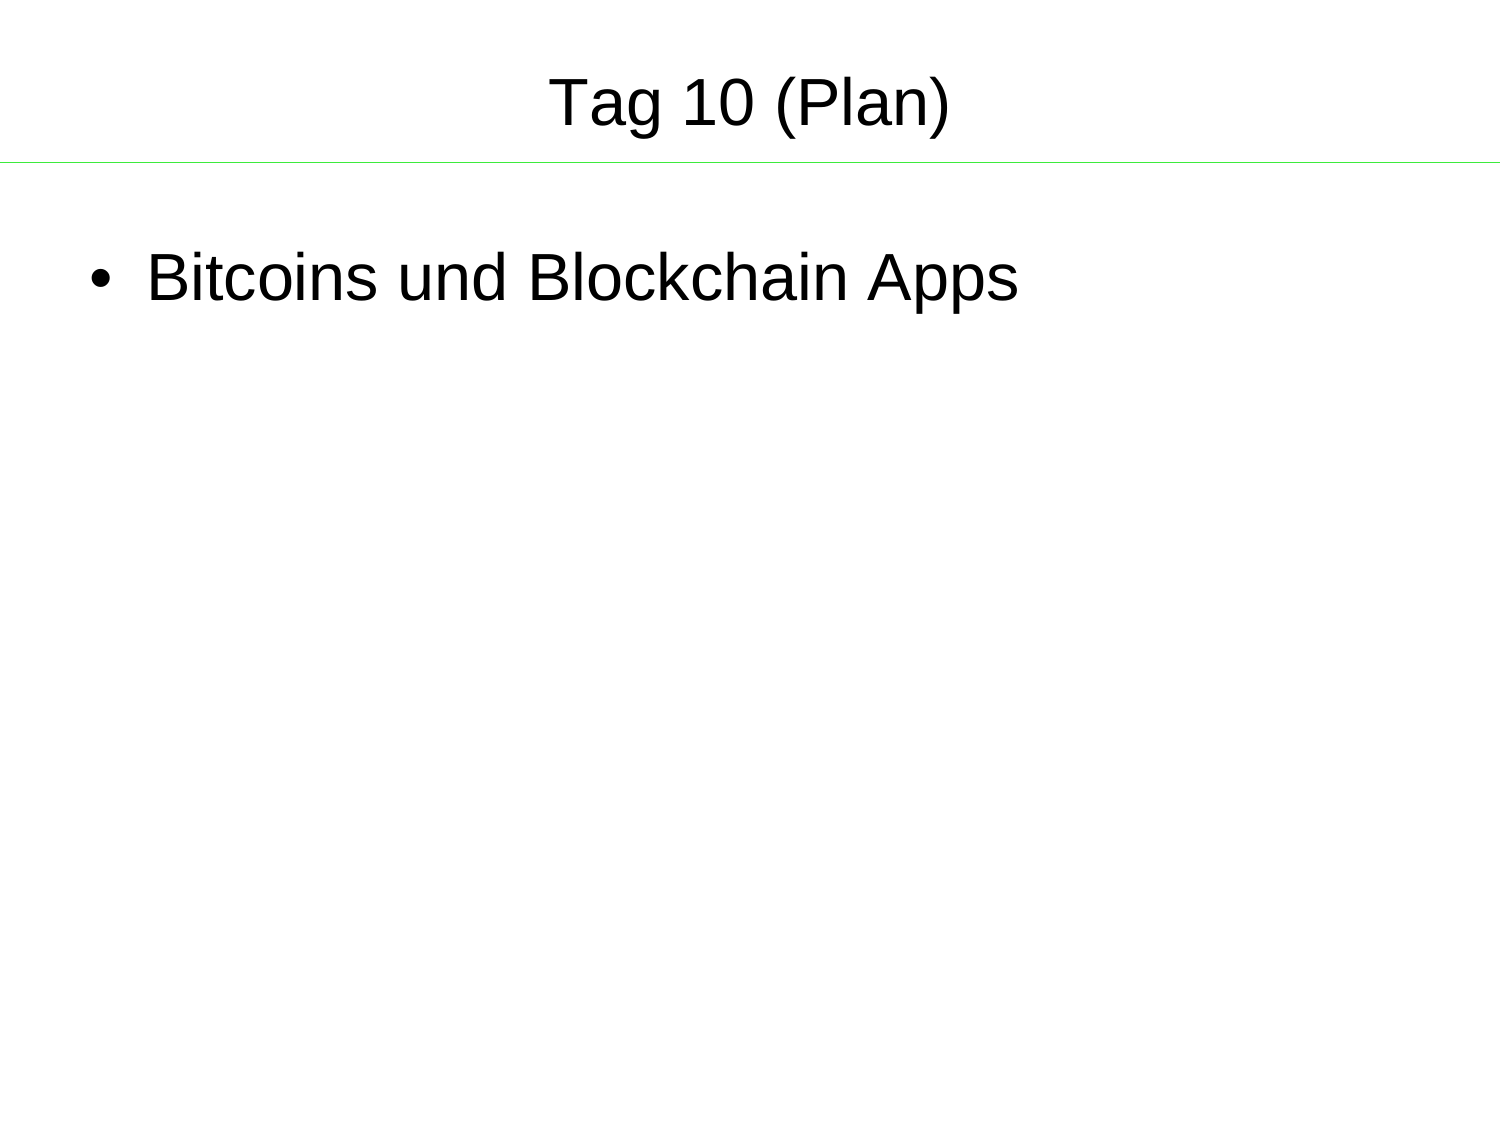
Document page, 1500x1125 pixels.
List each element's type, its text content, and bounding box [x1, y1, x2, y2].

list Bitcoins und Blockchain Apps [75, 232, 1426, 1071]
title Tag 10 (Plan) [75, 49, 1426, 155]
